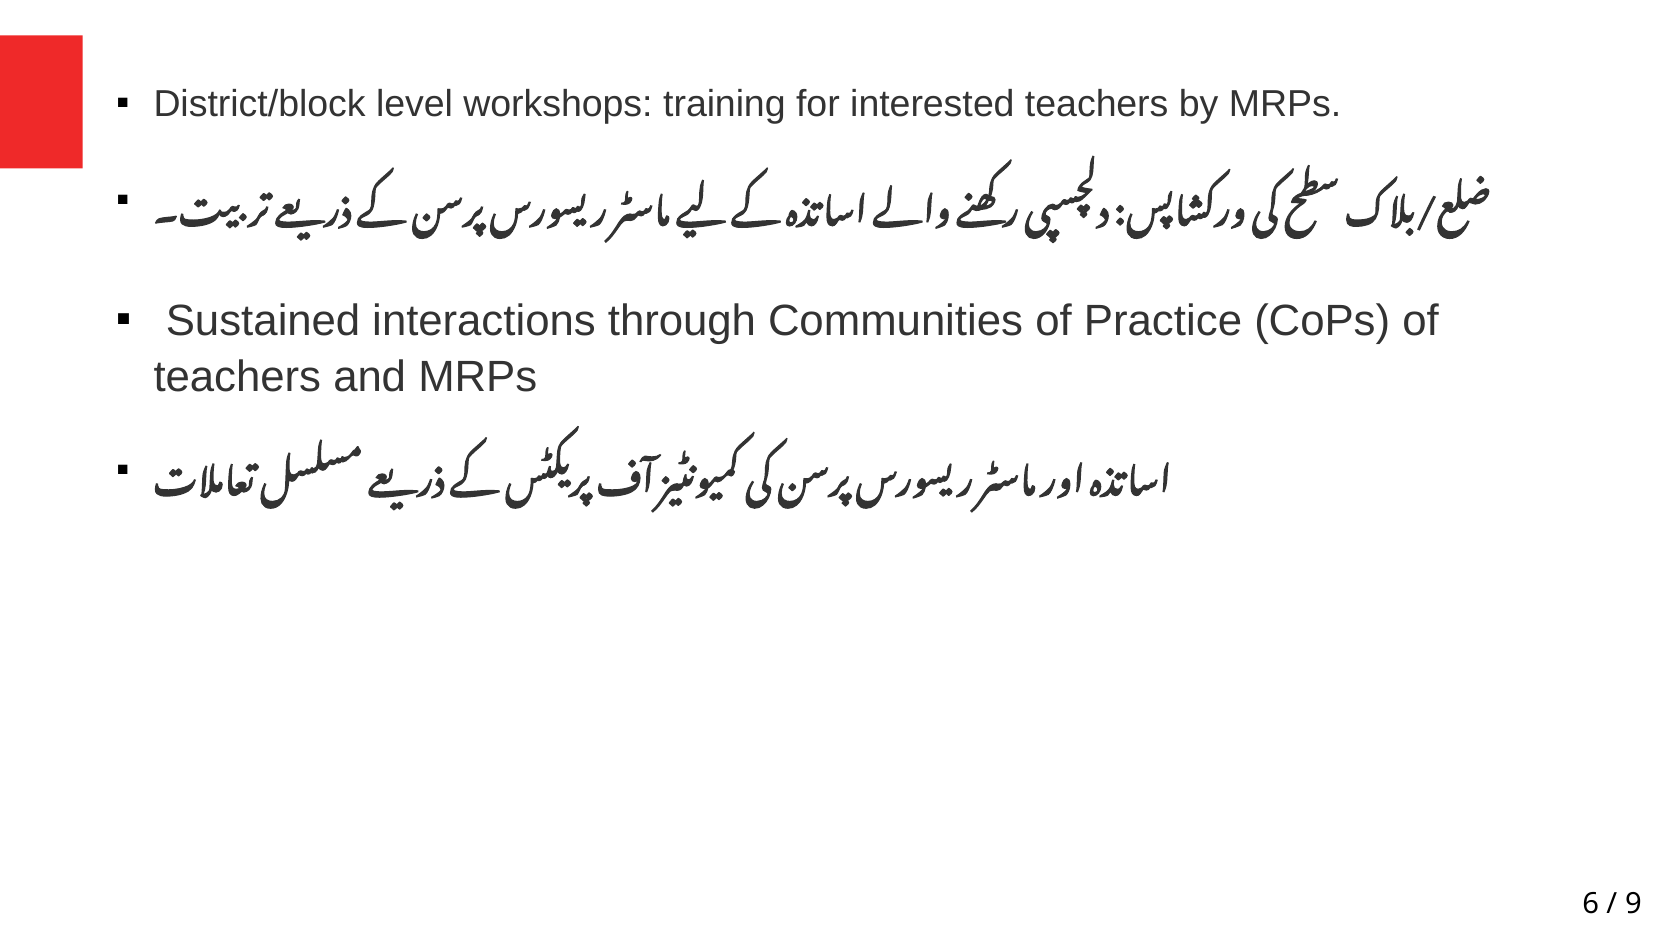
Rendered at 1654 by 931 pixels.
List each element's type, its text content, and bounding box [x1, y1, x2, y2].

list District/block level workshops: training for interested teachers by MRPs. ضلع/بلاک سطح کی ورکشاپس: دلچسپی رکھنے والے اساتذہ کے لیے ماسٹر ریسورس پرسن کے ذریعے تربیت۔ Sustained interactions through Communities of Practice (CoPs) of teachers and MRPs اساتذہ اور ماسٹر ریسورس پرسن کی کمیونٹیز آف پریکٹس کے ذریعے مسلسل تعاملات [118, 82, 1619, 827]
